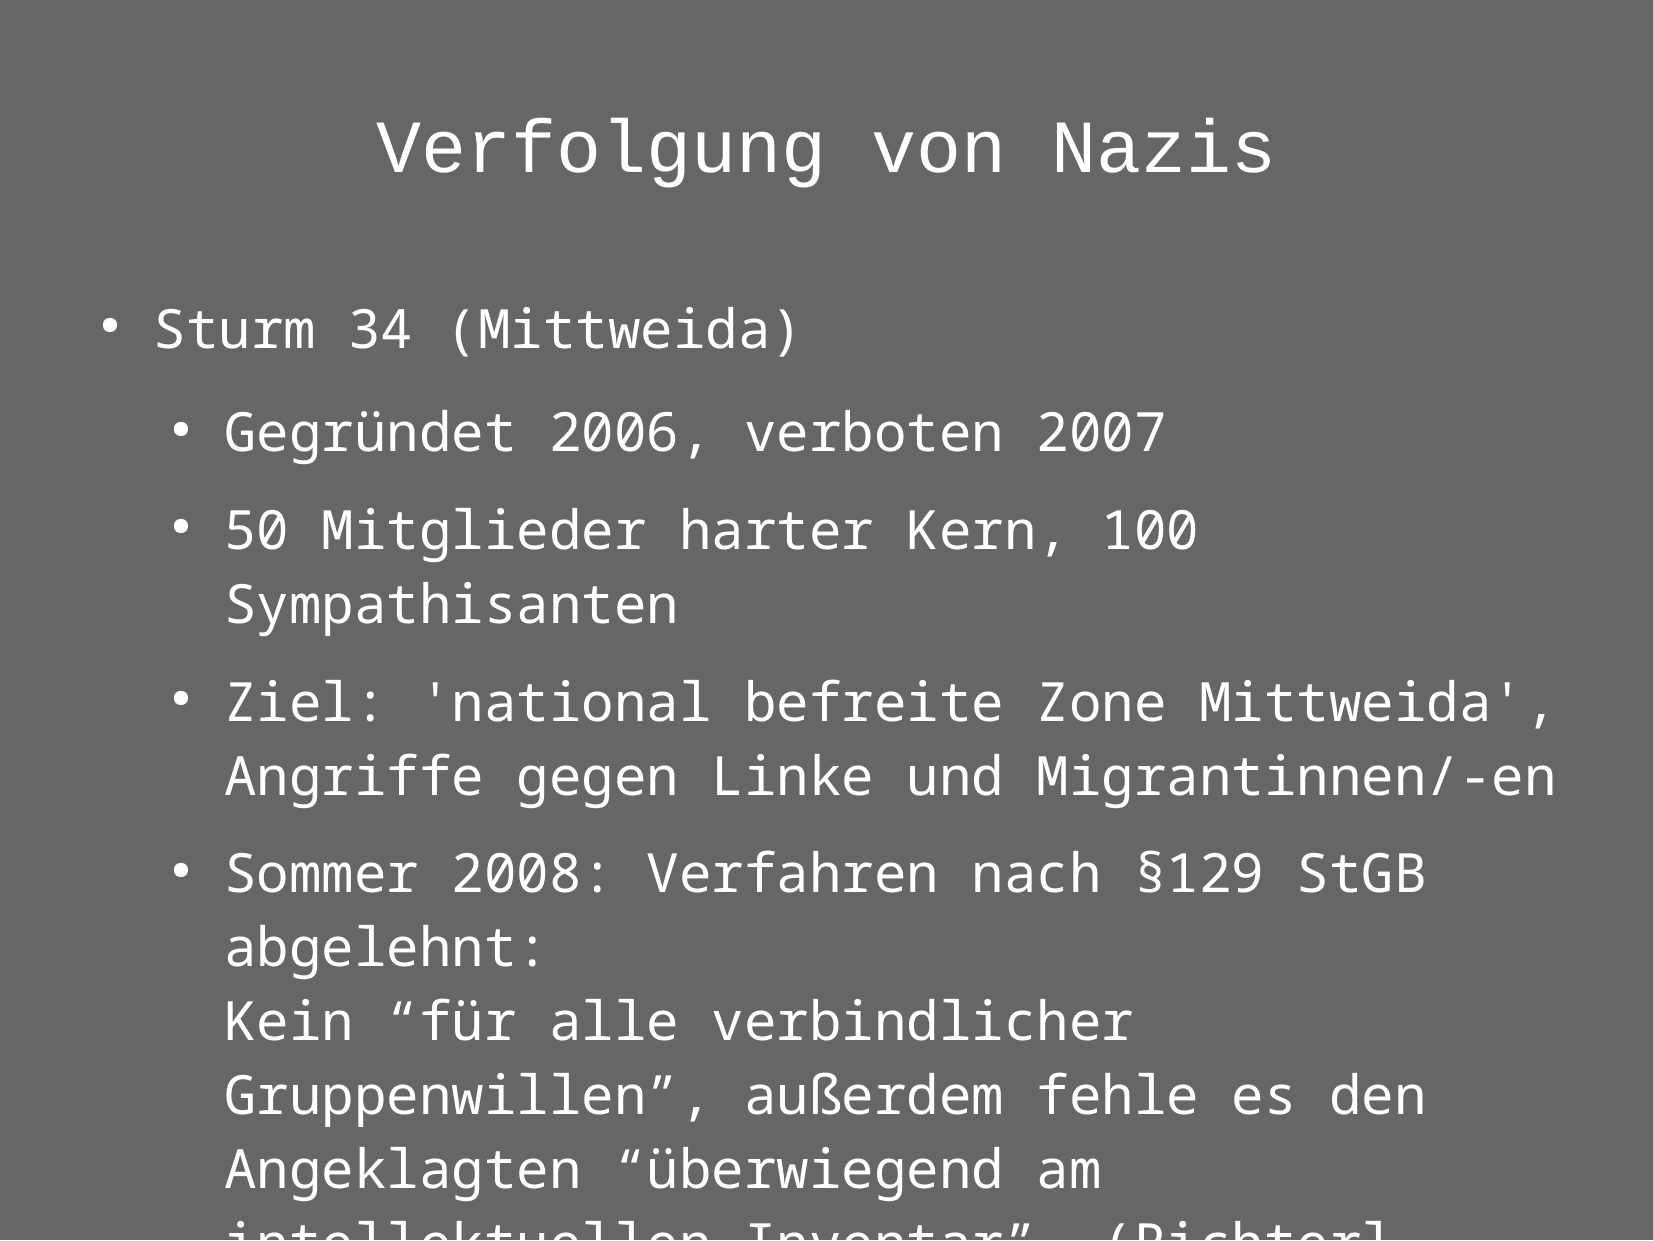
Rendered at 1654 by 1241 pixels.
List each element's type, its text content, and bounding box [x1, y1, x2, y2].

title Verfolgung von Nazis [82, 49, 1571, 257]
list Sturm 34 (Mittweida) Gegründet 2006, verboten 2007 50 Mitglieder harter Kern, 100 Sympathisanten Ziel: 'national befreite Zone Mittweida', Angriffe gegen Linke und Migrantinnen/-en Sommer 2008: Verfahren nach §129 StGB abgelehnt: Kein “für alle verbindlicher Gruppenwillen”, außerdem fehle es den Angeklagten “überwiegend am intellektuellen Inventar”. (Richterl. Begründung) [82, 290, 1571, 1094]
